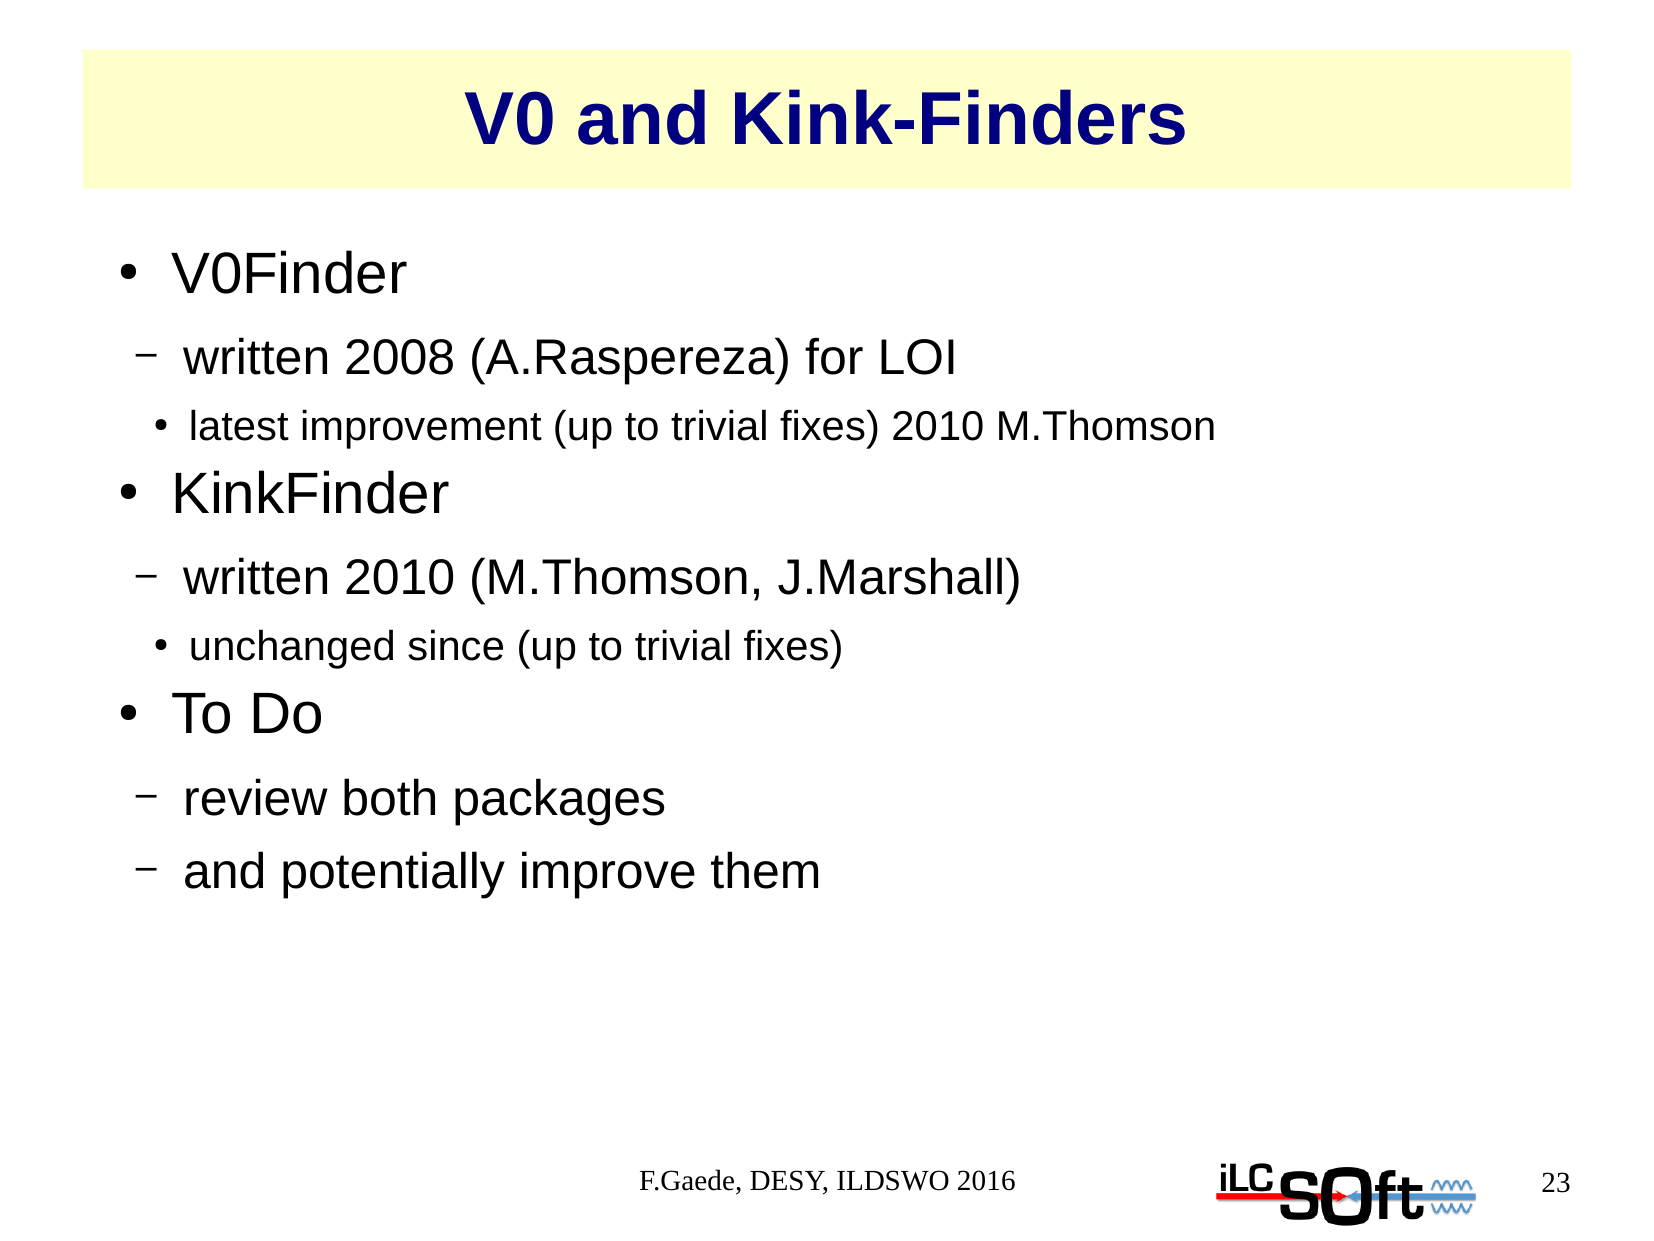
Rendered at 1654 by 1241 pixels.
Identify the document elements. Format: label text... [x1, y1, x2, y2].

title V0 and Kink-Finders [82, 49, 1571, 189]
picture [1206, 1155, 1561, 1241]
list V0Finder written 2008 (A.Raspereza) for LOI latest improvement (up to trivial fixes) 2010 M.Thomson KinkFinder written 2010 (M.Thomson, J.Marshall) unchanged since (up to trivial fixes) To Do review both packages and potentially improve them [82, 240, 1571, 1059]
